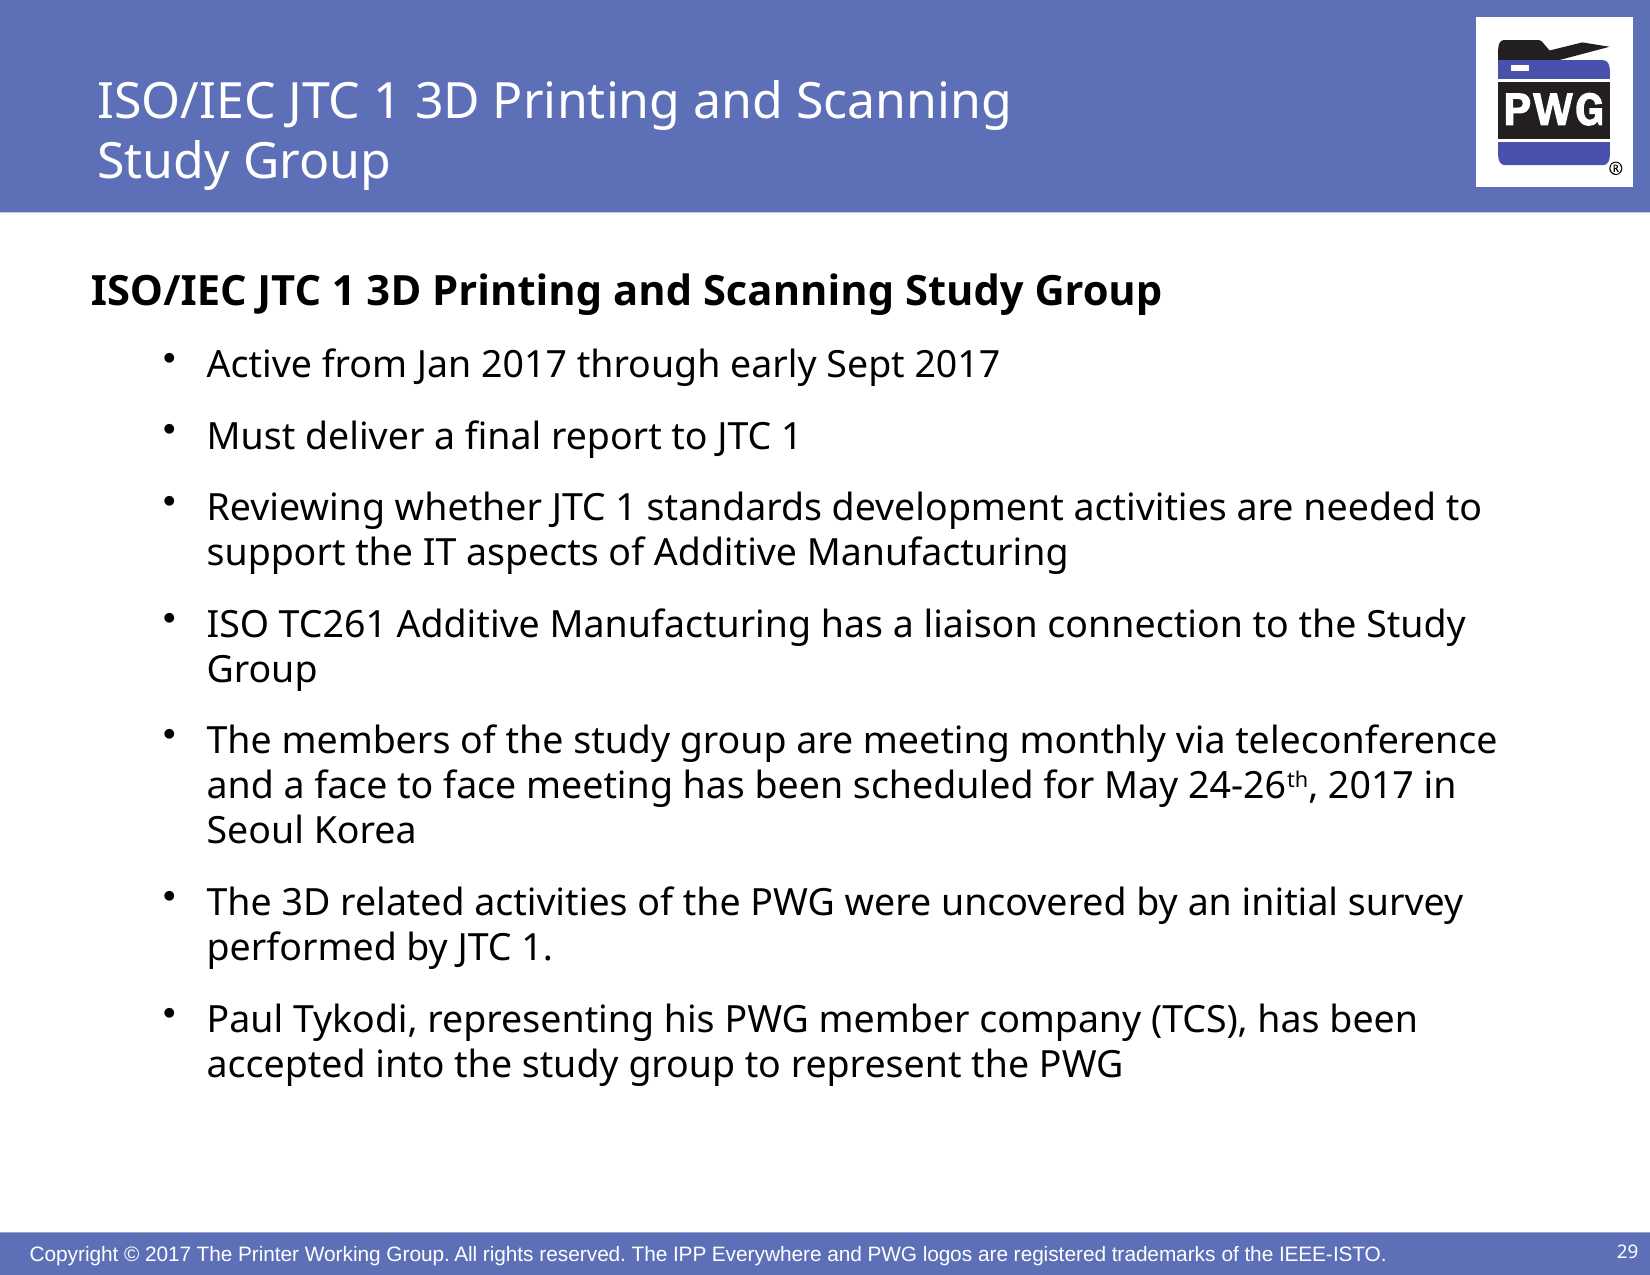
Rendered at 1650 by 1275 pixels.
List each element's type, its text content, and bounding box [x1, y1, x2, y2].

list ISO/IEC JTC 1 3D Printing and Scanning Study Group Active from Jan 2017 through early Sept 2017 Must deliver a final report to JTC 1 Reviewing whether JTC 1 standards development activities are needed to support the IT aspects of Additive Manufacturing ISO TC261 Additive Manufacturing has a liaison connection to the Study Group The members of the study group are meeting monthly via teleconference and a face to face meeting has been scheduled for May 24-26th, 2017 in Seoul Korea The 3D related activities of the PWG were uncovered by an initial survey performed by JTC 1. Paul Tykodi, representing his PWG member company (TCS), has been accepted into the study group to represent the PWG [82, 254, 1568, 1233]
title ISO/IEC JTC 1 3D Printing and Scanning Study Group [82, 8, 1449, 198]
